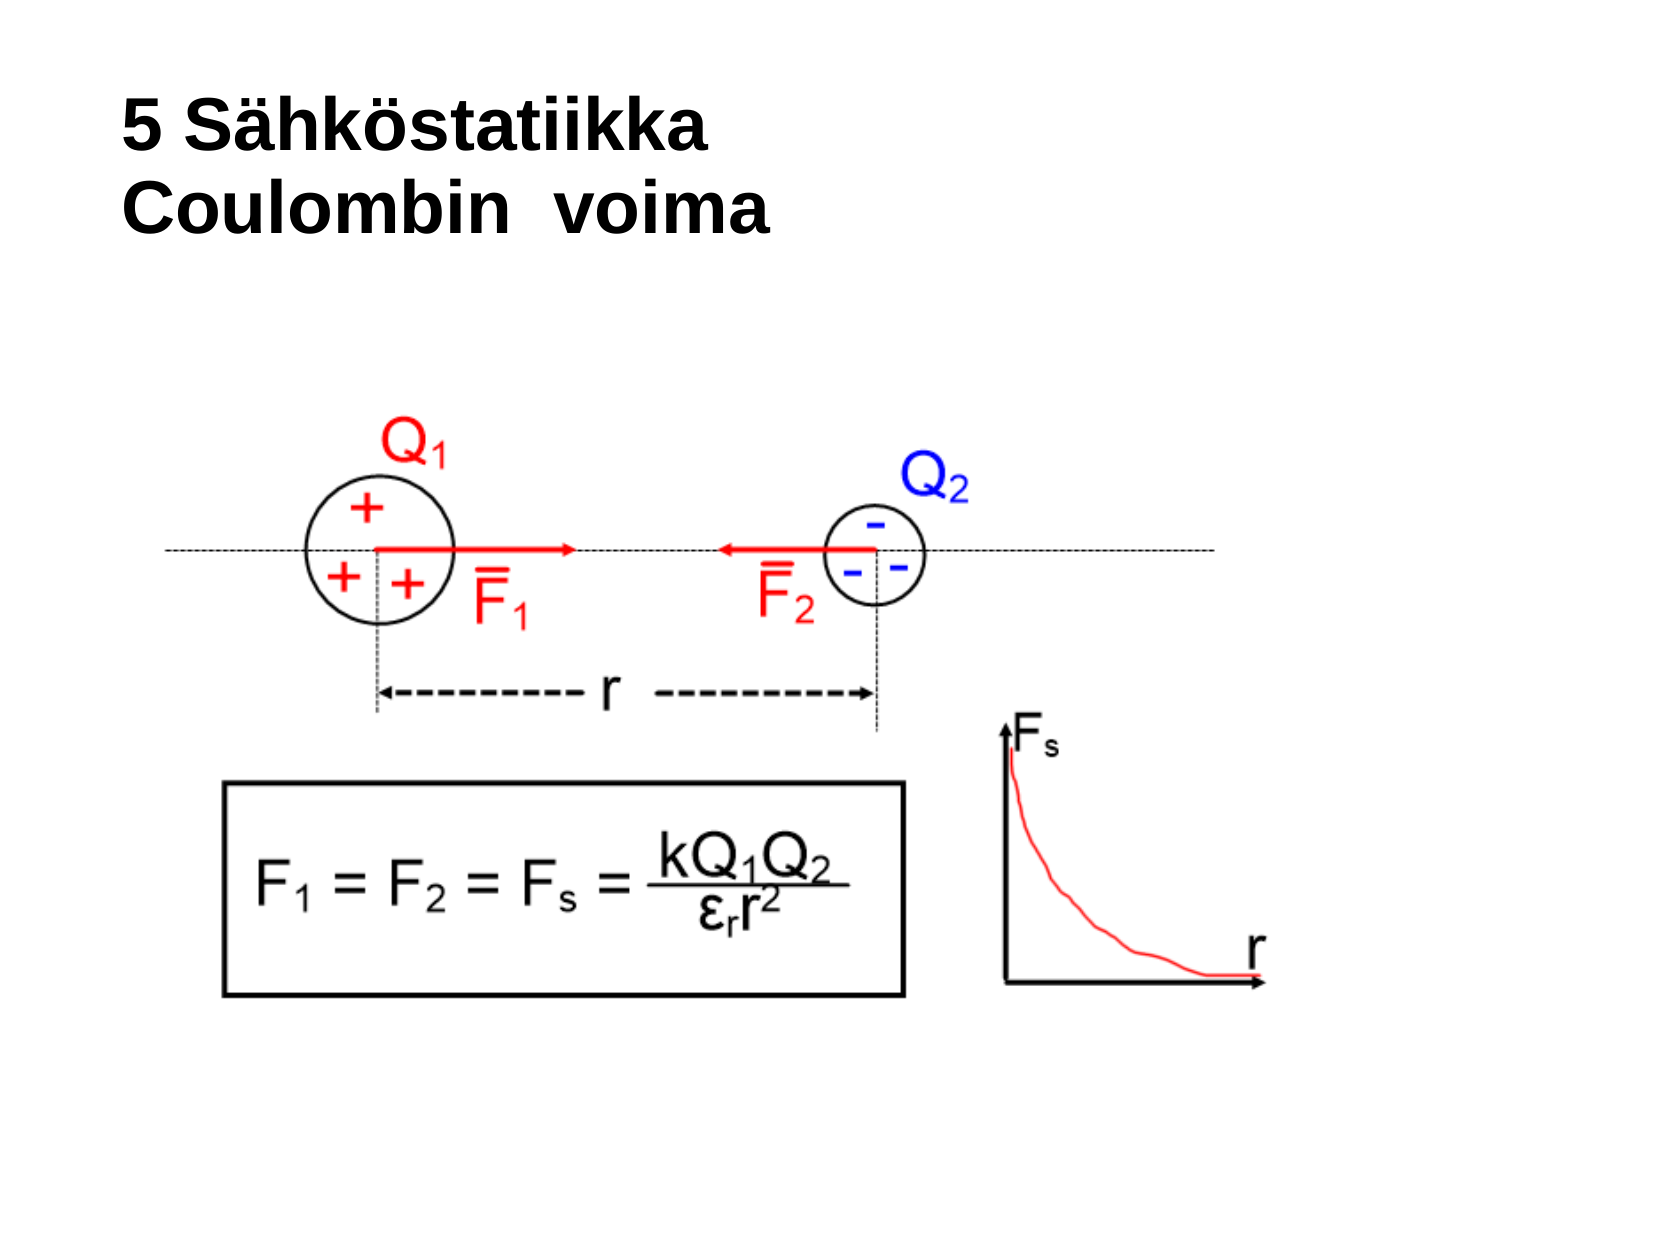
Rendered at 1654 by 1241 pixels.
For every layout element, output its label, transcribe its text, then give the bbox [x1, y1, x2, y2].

picture [135, 325, 1371, 1087]
text_box 5 Sähköstatiikka Coulombin voima [106, 70, 1465, 254]
